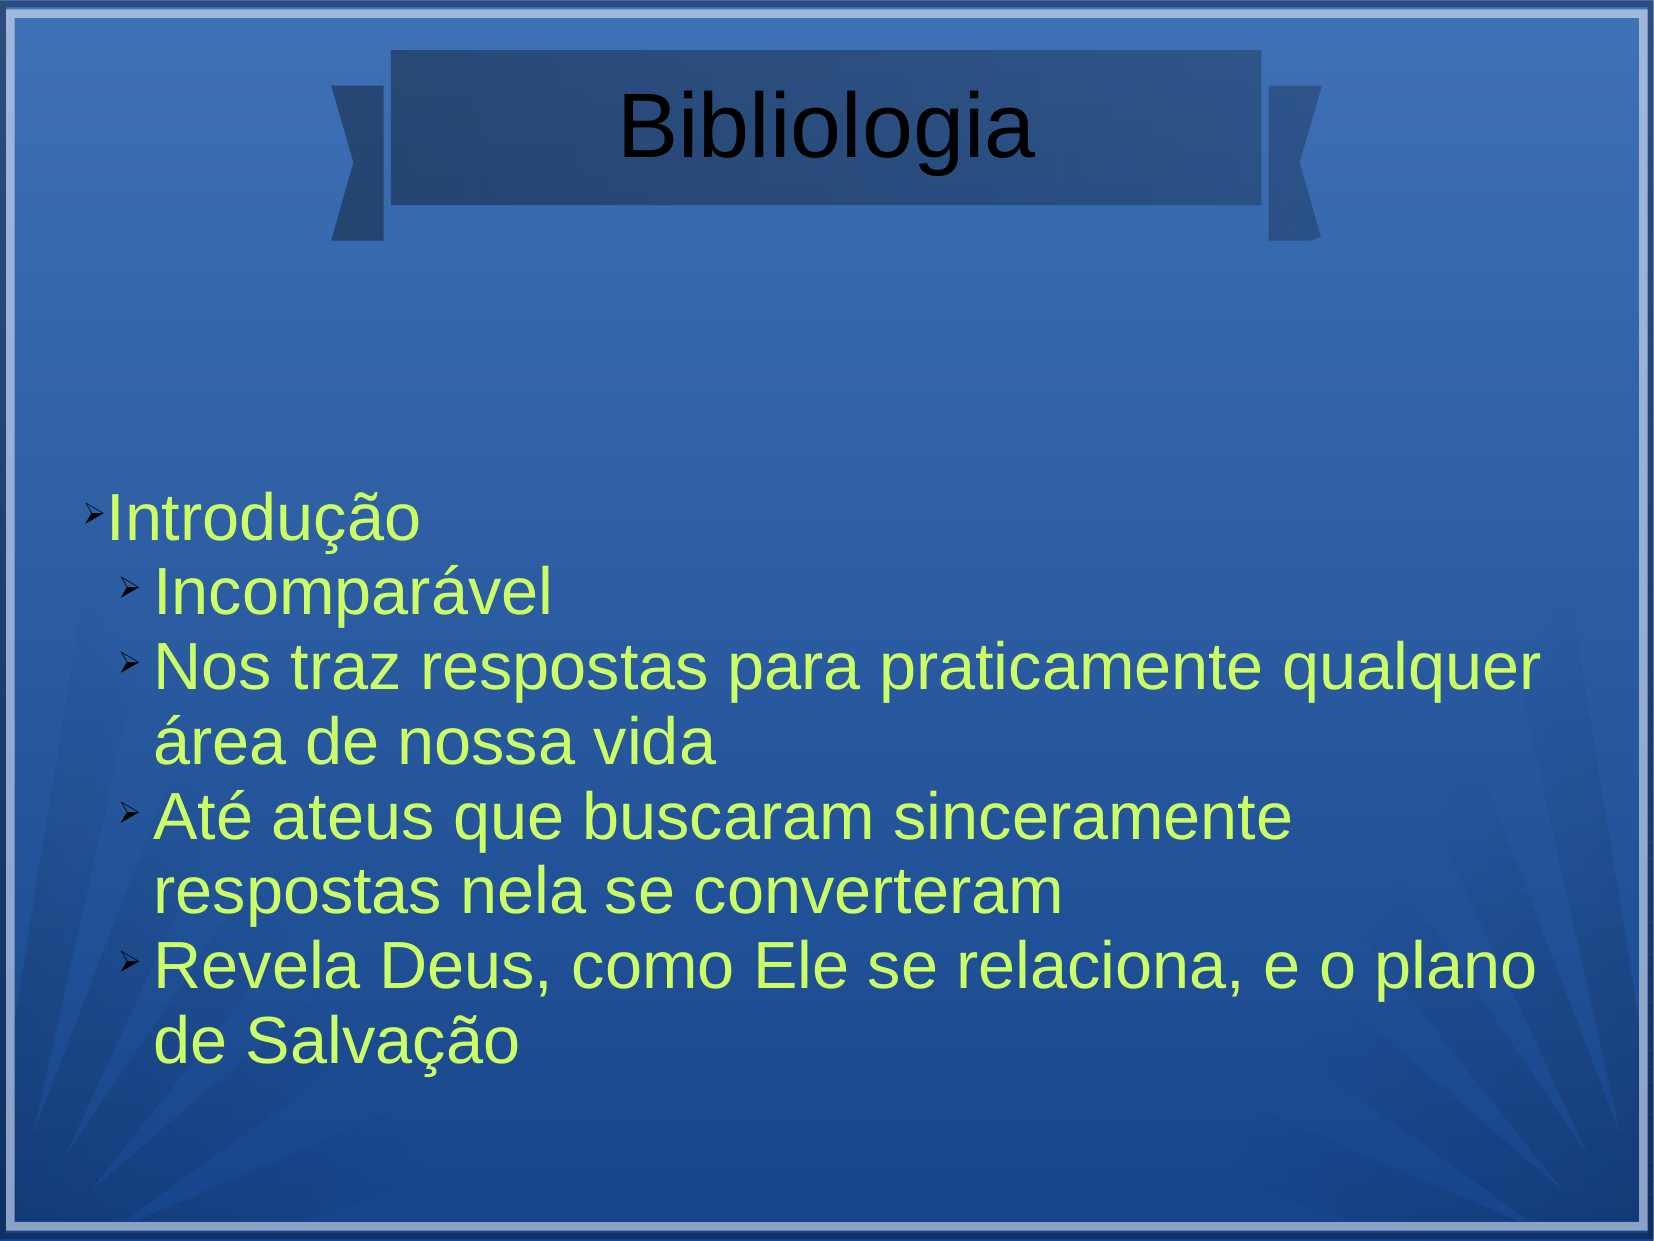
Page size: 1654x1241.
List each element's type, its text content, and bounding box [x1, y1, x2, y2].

title Bibliologia [389, 47, 1264, 205]
subtitle Introdução Incomparável Nos traz respostas para praticamente qualquer área de nossa vida Até ateus que buscaram sinceramente respostas nela se converteram Revela Deus, como Ele se relaciona, e o plano de Salvação [82, 299, 1571, 1241]
